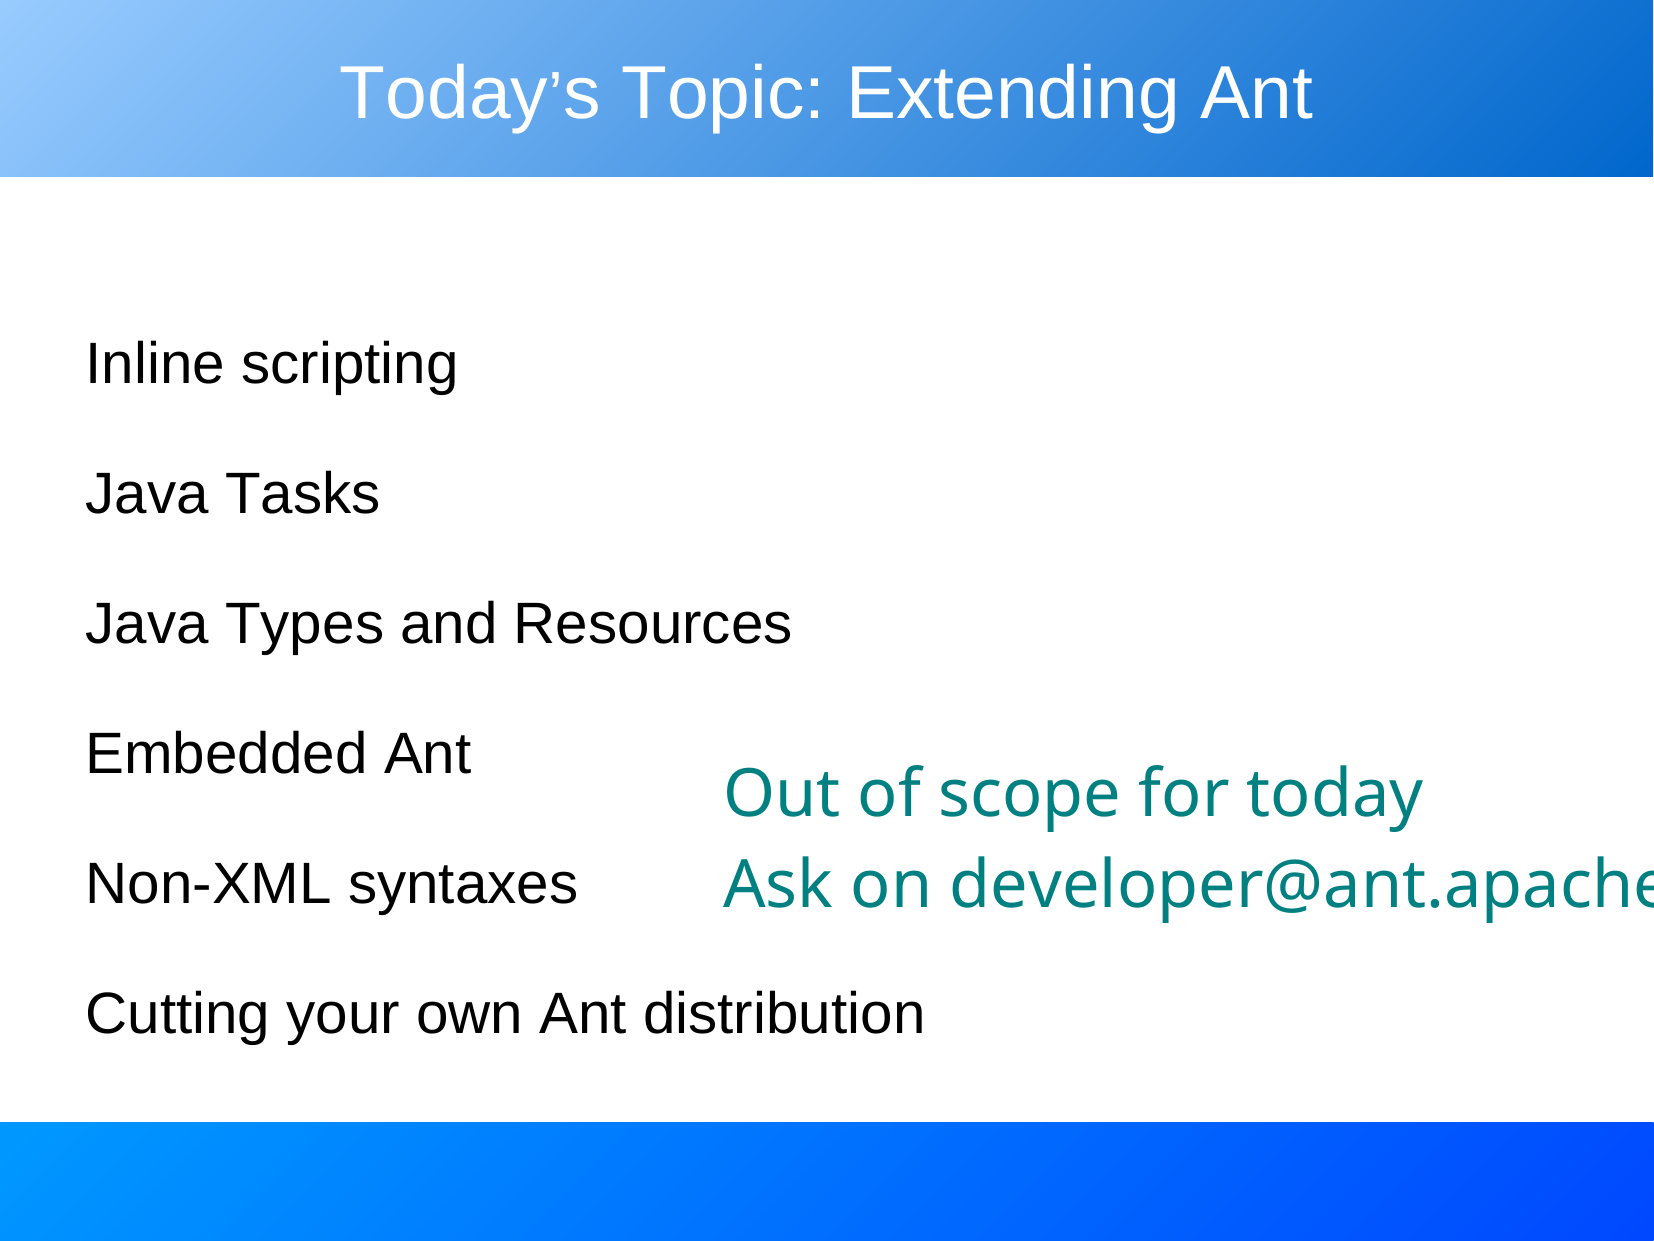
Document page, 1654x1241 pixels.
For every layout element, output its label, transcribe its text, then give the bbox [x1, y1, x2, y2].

title Today’s Topic: Extending Ant [82, 22, 1571, 163]
list Inline scripting Java Tasks Java Types and Resources Embedded Ant Non-XML syntaxes Cutting your own Ant distribution [60, 265, 1506, 1004]
text_box Out of scope for today Ask on developer@ant.apache.org [708, 738, 1638, 975]
